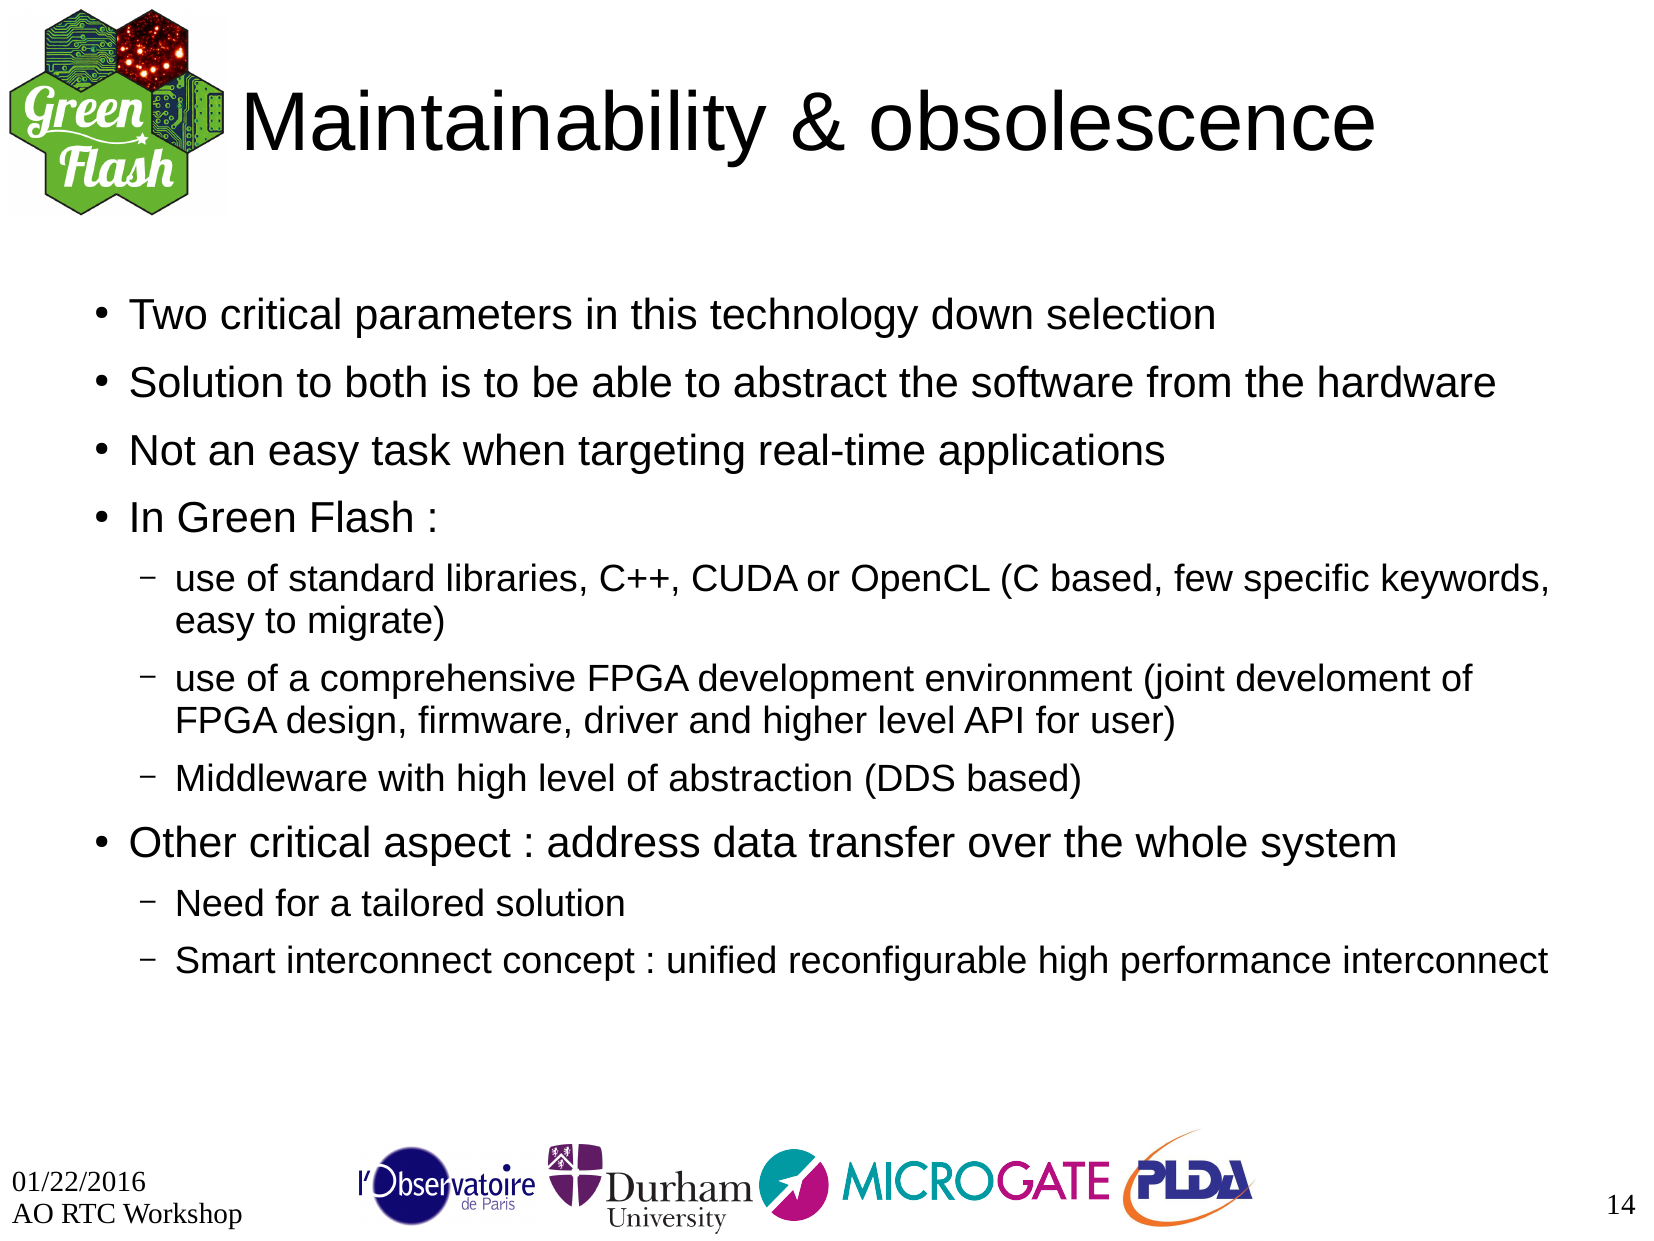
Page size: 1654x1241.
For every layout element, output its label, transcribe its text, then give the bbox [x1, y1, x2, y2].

picture [7, 9, 227, 216]
title Maintainability & obsolescence [240, 17, 1571, 226]
picture [548, 1144, 753, 1234]
picture [359, 1143, 535, 1229]
picture [759, 1149, 1109, 1221]
list Two critical parameters in this technology down selection Solution to both is to be able to abstract the software from the hardware Not an easy task when targeting real-time applications In Green Flash : use of standard libraries, C++, CUDA or OpenCL (C based, few specific keywords, easy to migrate) use of a comprehensive FPGA development environment (joint develoment of FPGA design, firmware, driver and higher level API for user) Middleware with high level of abstraction (DDS based) Other critical aspect : address data transfer over the whole system Need for a tailored solution Smart interconnect concept : unified reconfigurable high performance interconnect [82, 290, 1571, 1010]
picture [1120, 1109, 1263, 1241]
